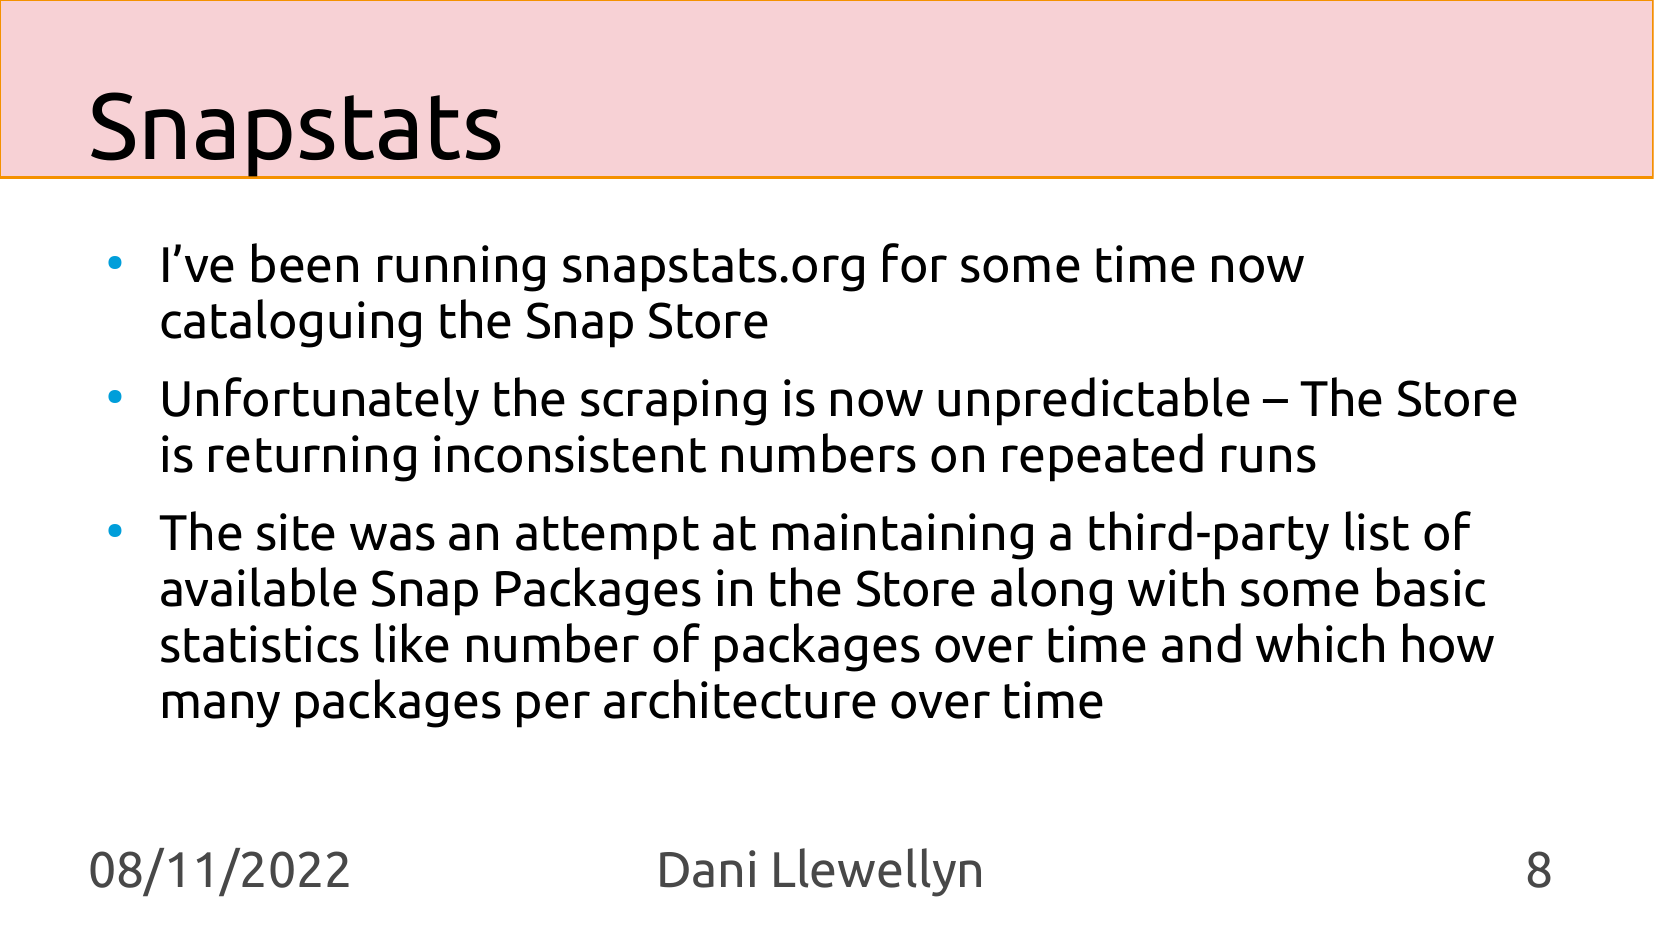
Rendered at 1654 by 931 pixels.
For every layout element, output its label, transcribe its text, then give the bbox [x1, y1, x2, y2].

title Snapstats [88, 14, 1565, 178]
list I’ve been running snapstats.org for some time now cataloguing the Snap Store Unfortunately the scraping is now unpredictable – The Store is returning inconsistent numbers on repeated runs The site was an attempt at maintaining a third-party list of available Snap Packages in the Store along with some basic statistics like number of packages over time and which how many packages per architecture over time [88, 236, 1565, 813]
